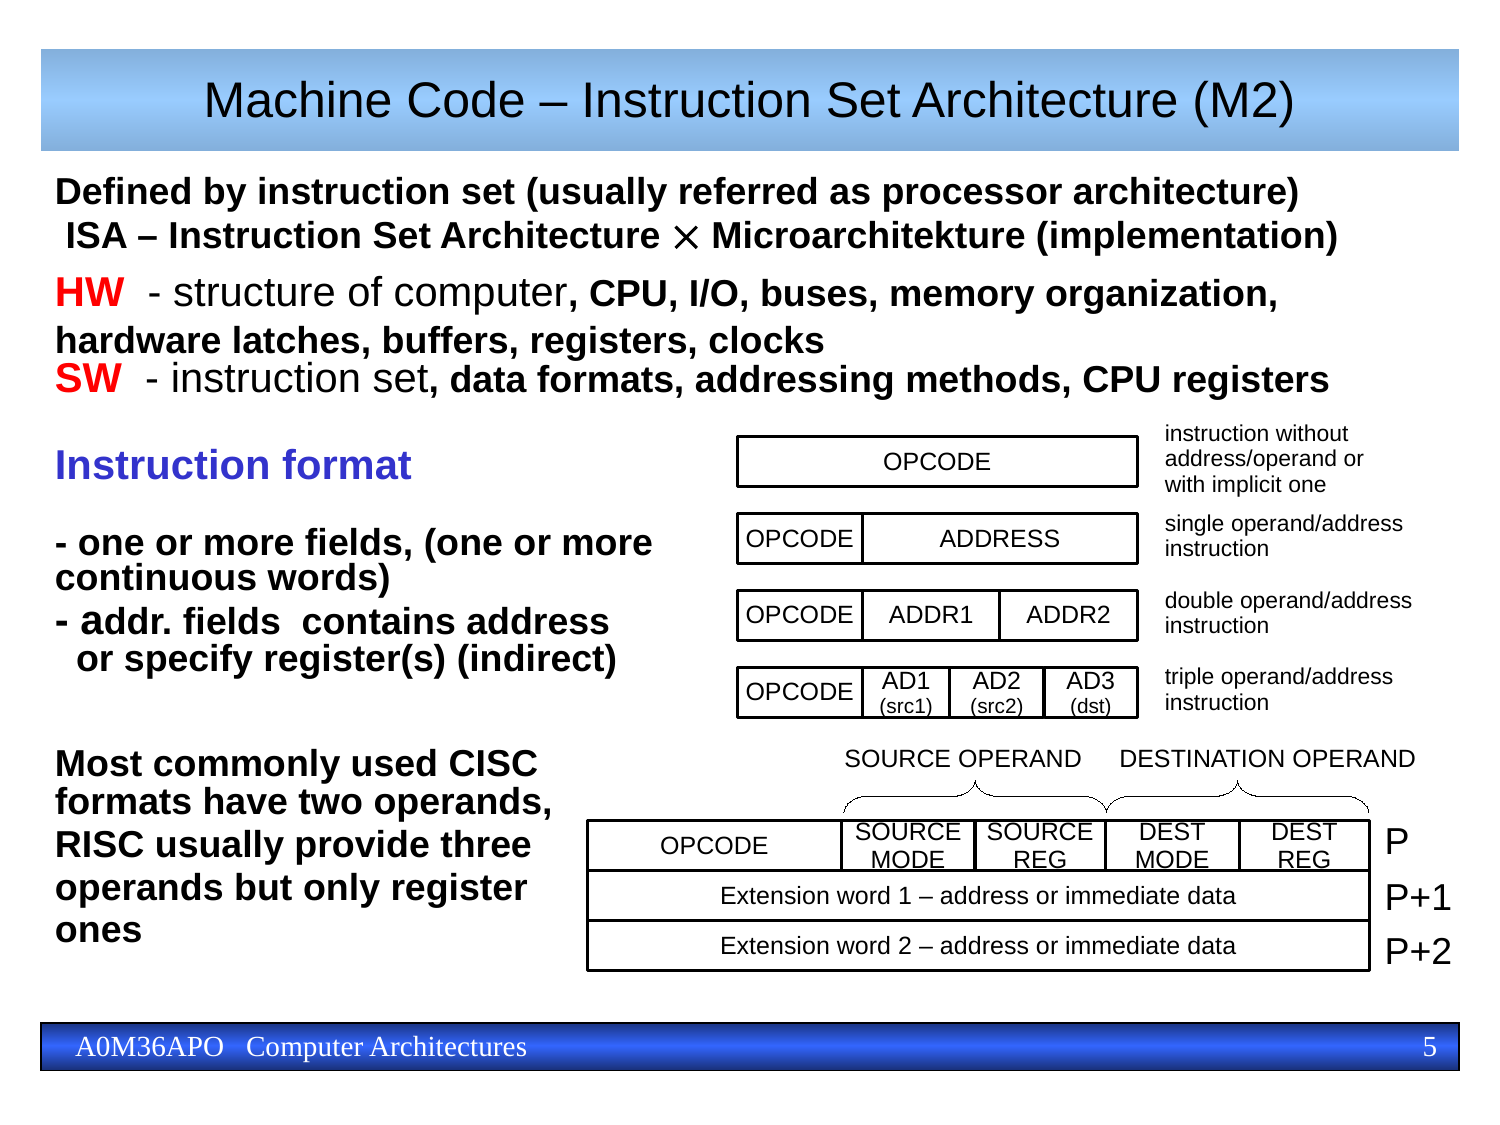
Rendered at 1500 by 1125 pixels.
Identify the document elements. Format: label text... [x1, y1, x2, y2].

text_box triple operand/address instruction [1150, 656, 1438, 728]
text_box SOURCE REG [974, 820, 1105, 870]
text_box OPCODE [737, 436, 1138, 487]
text_box OPCODE [587, 820, 841, 870]
text_box double operand/address instruction [1150, 580, 1438, 651]
text_box ADDR2 [999, 590, 1138, 641]
text_box instruction without address/operand or with implicit one [1149, 413, 1426, 503]
text_box ADDRESS [862, 513, 1138, 564]
text_box SOURCE OPERAND [825, 737, 1097, 818]
text_box DEST MODE [1105, 820, 1239, 870]
text_box OPCODE [737, 667, 862, 718]
text_box P+1 [1369, 869, 1475, 922]
text_box DEST REG [1239, 820, 1369, 870]
text_box AD3 (dst) [1044, 667, 1138, 718]
text_box Defined by instruction set (usually referred as processor architecture) ISA – Instruction Set Architecture  Microarchitekture (implementation) HW - structure of computer, CPU, I/O, buses, memory organization, hardware latches, buffers, registers, clocks SW - instruction set, data formats, addressing methods, CPU registers Instruction format - one or more fields, (one or more continuous words) - addr. fields contains address or specify register(s) (indirect) Most commonly used CISC formats have two operands, RISC usually provide three operands but only register ones [40, 169, 1416, 995]
text_box single operand/address instruction [1149, 503, 1426, 570]
text_box OPCODE [737, 590, 862, 641]
text_box AD1 (src1) [862, 667, 950, 718]
text_box P [1369, 818, 1420, 869]
text_box SOURCE MODE [841, 820, 974, 870]
text_box Extension word 2 – address or immediate data [587, 920, 1370, 971]
title Machine Code – Instruction Set Architecture (M2) [41, 49, 1459, 151]
text_box OPCODE [737, 513, 862, 564]
text_box DESTINATION OPERAND [1097, 737, 1439, 818]
text_box Extension word 1 – address or immediate data [587, 870, 1369, 920]
text_box ADDR1 [862, 590, 999, 641]
text_box P+2 [1369, 922, 1476, 980]
text_box AD2 (src2) [950, 667, 1044, 718]
